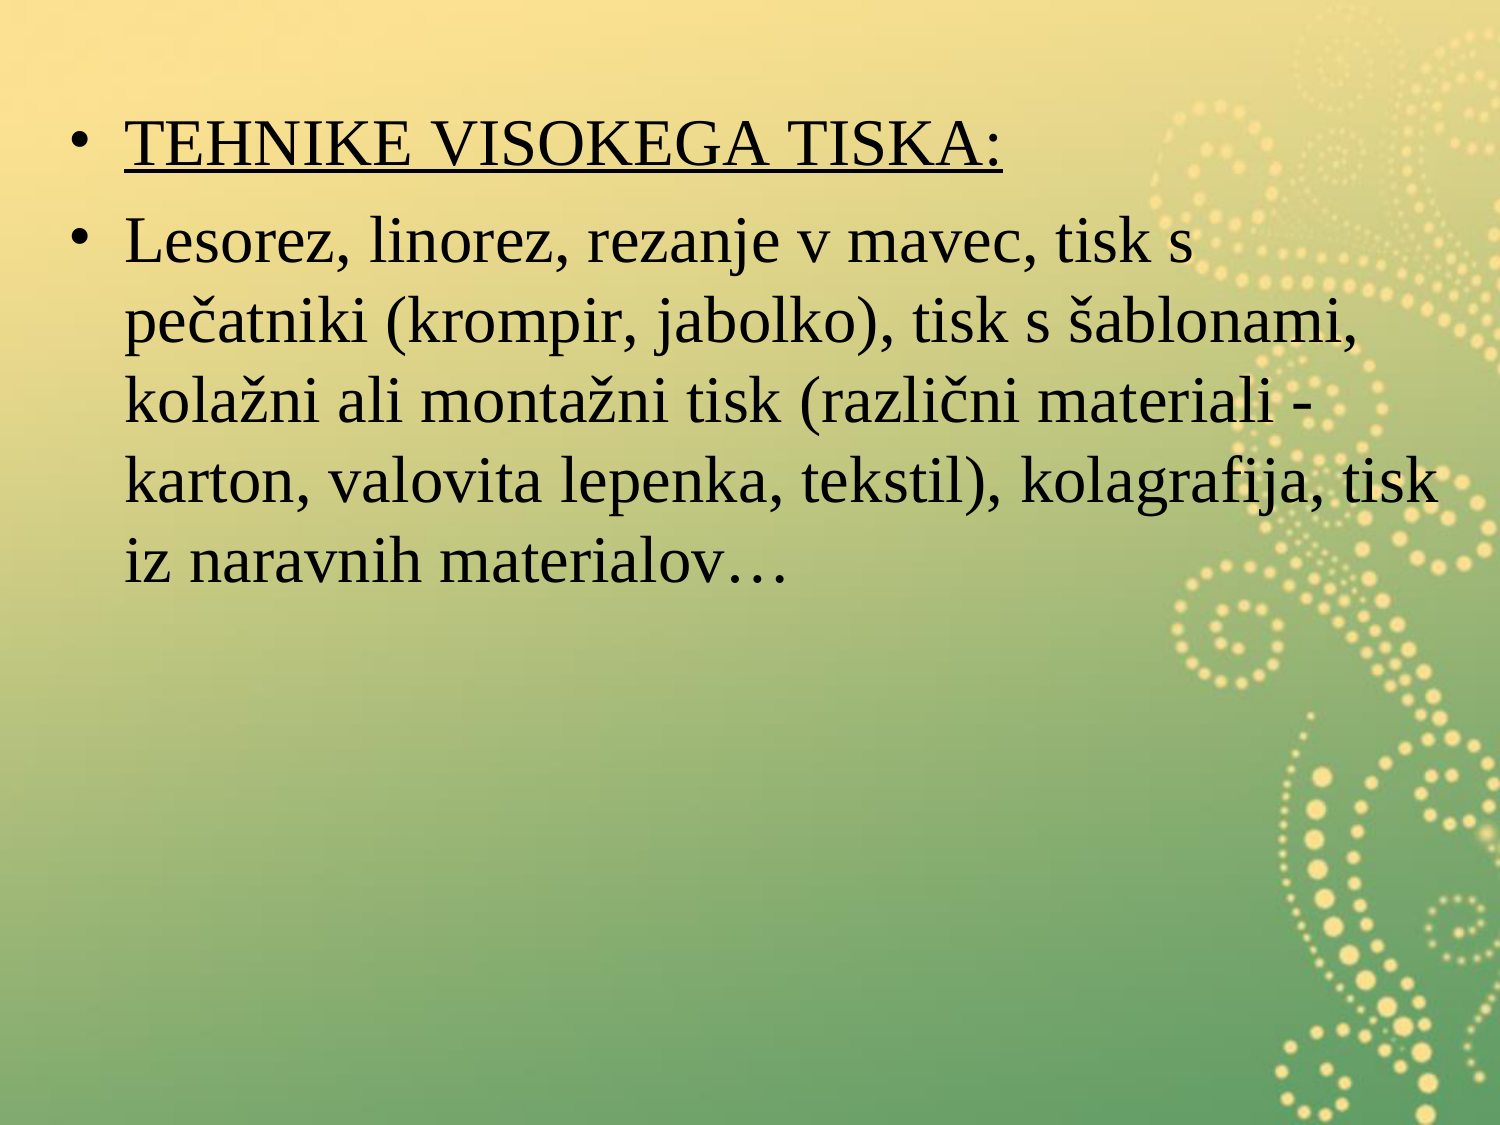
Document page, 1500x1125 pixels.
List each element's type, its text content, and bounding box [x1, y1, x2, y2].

picture [0, 0, 1500, 1125]
list TEHNIKE VISOKEGA TISKA: Lesorez, linorez, rezanje v mavec, tisk s pečatniki (krompir, jabolko), tisk s šablonami, kolažni ali montažni tisk (različni materiali - karton, valovita lepenka, tekstil), kolagrafija, tisk iz naravnih materialov… [53, 35, 1471, 1094]
